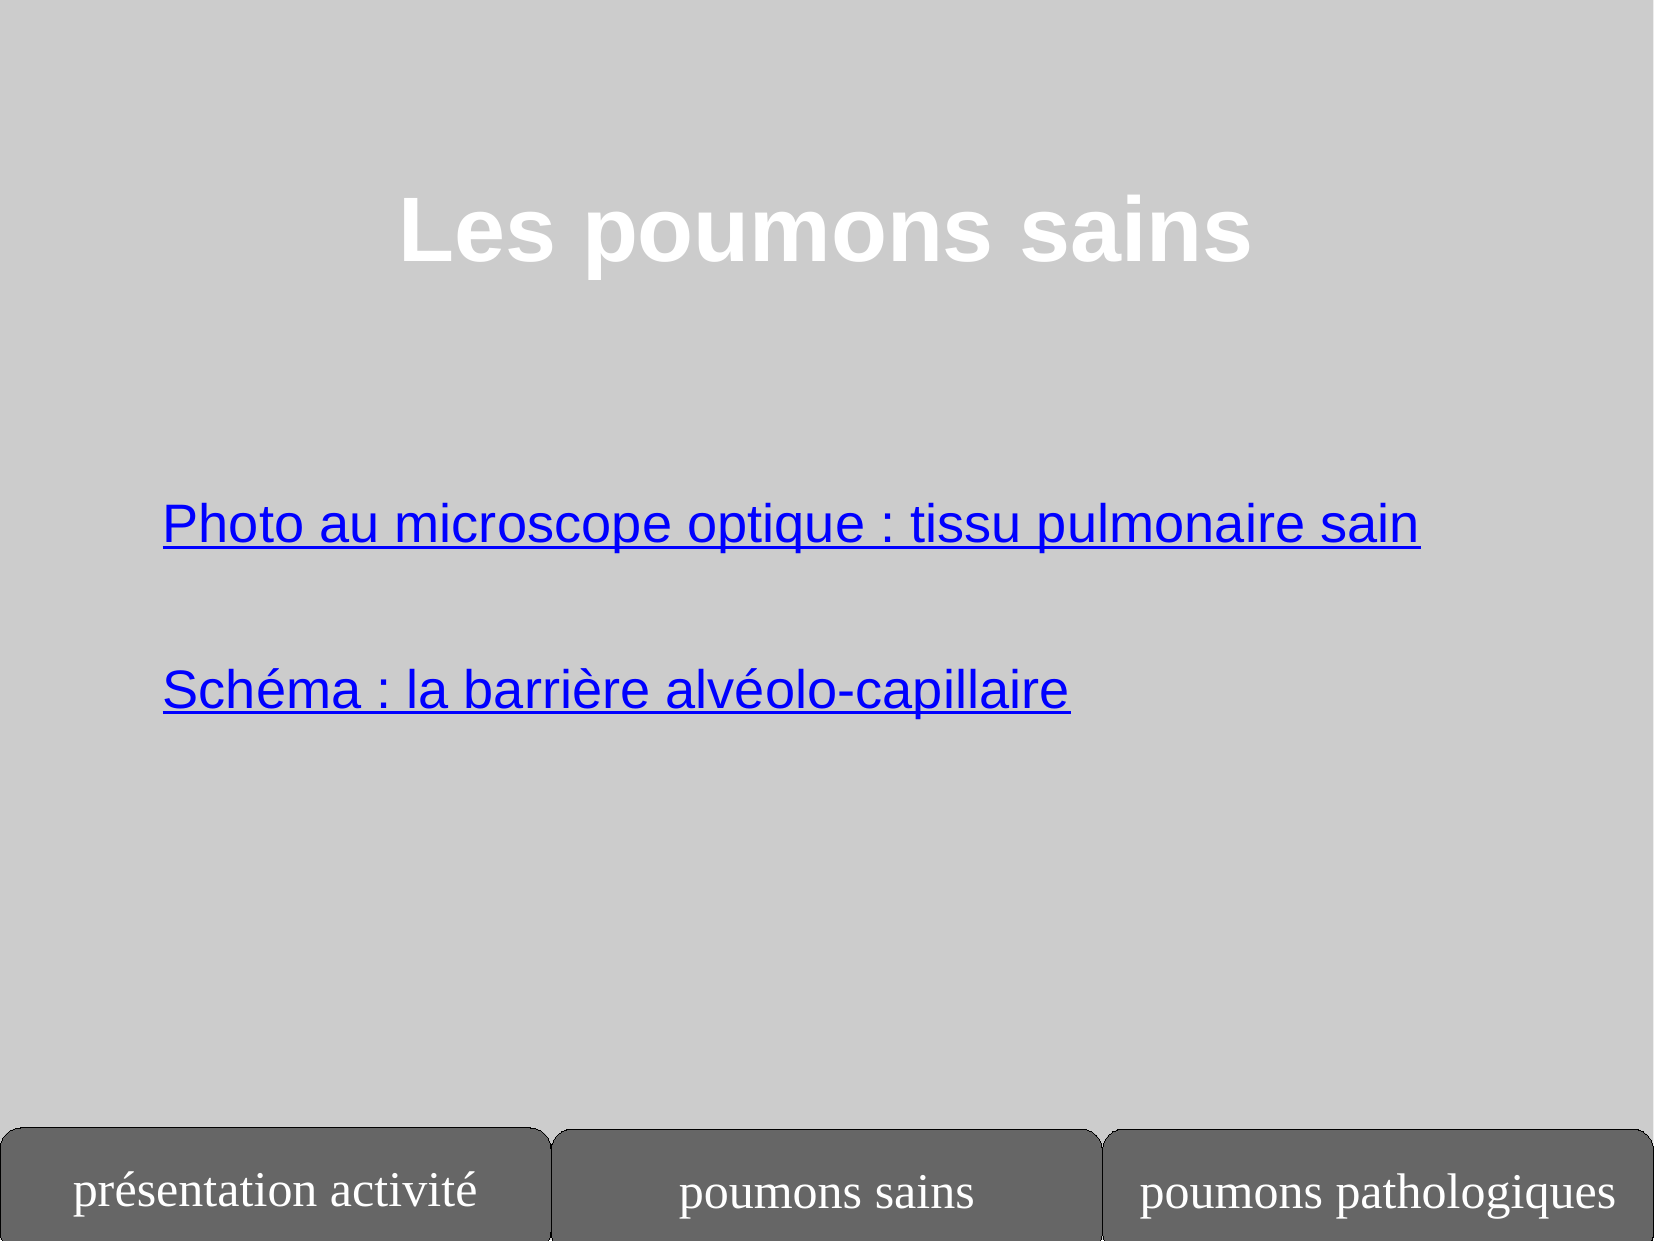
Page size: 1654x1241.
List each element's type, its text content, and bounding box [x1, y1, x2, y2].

text_box Photo au microscope optique : tissu pulmonaire sain [147, 486, 1536, 562]
text_box Schéma : la barrière alvéolo-capillaire [147, 651, 1536, 728]
title Les poumons sains [0, 133, 1654, 326]
